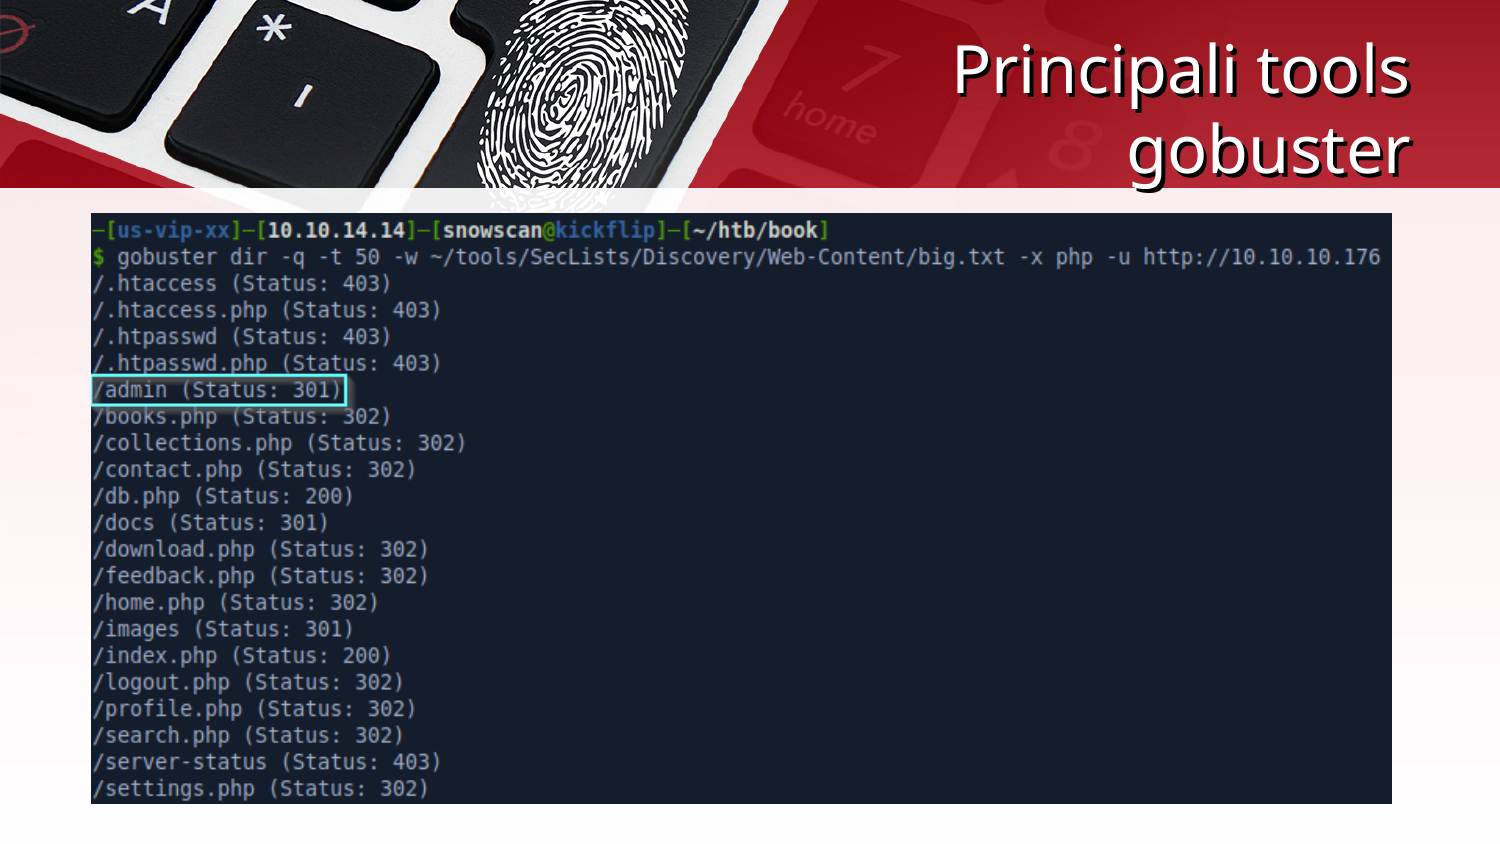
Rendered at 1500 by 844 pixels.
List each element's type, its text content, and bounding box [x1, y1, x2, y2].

picture [0, 0, 1500, 844]
title Principali tools gobuster [73, 46, 1427, 168]
